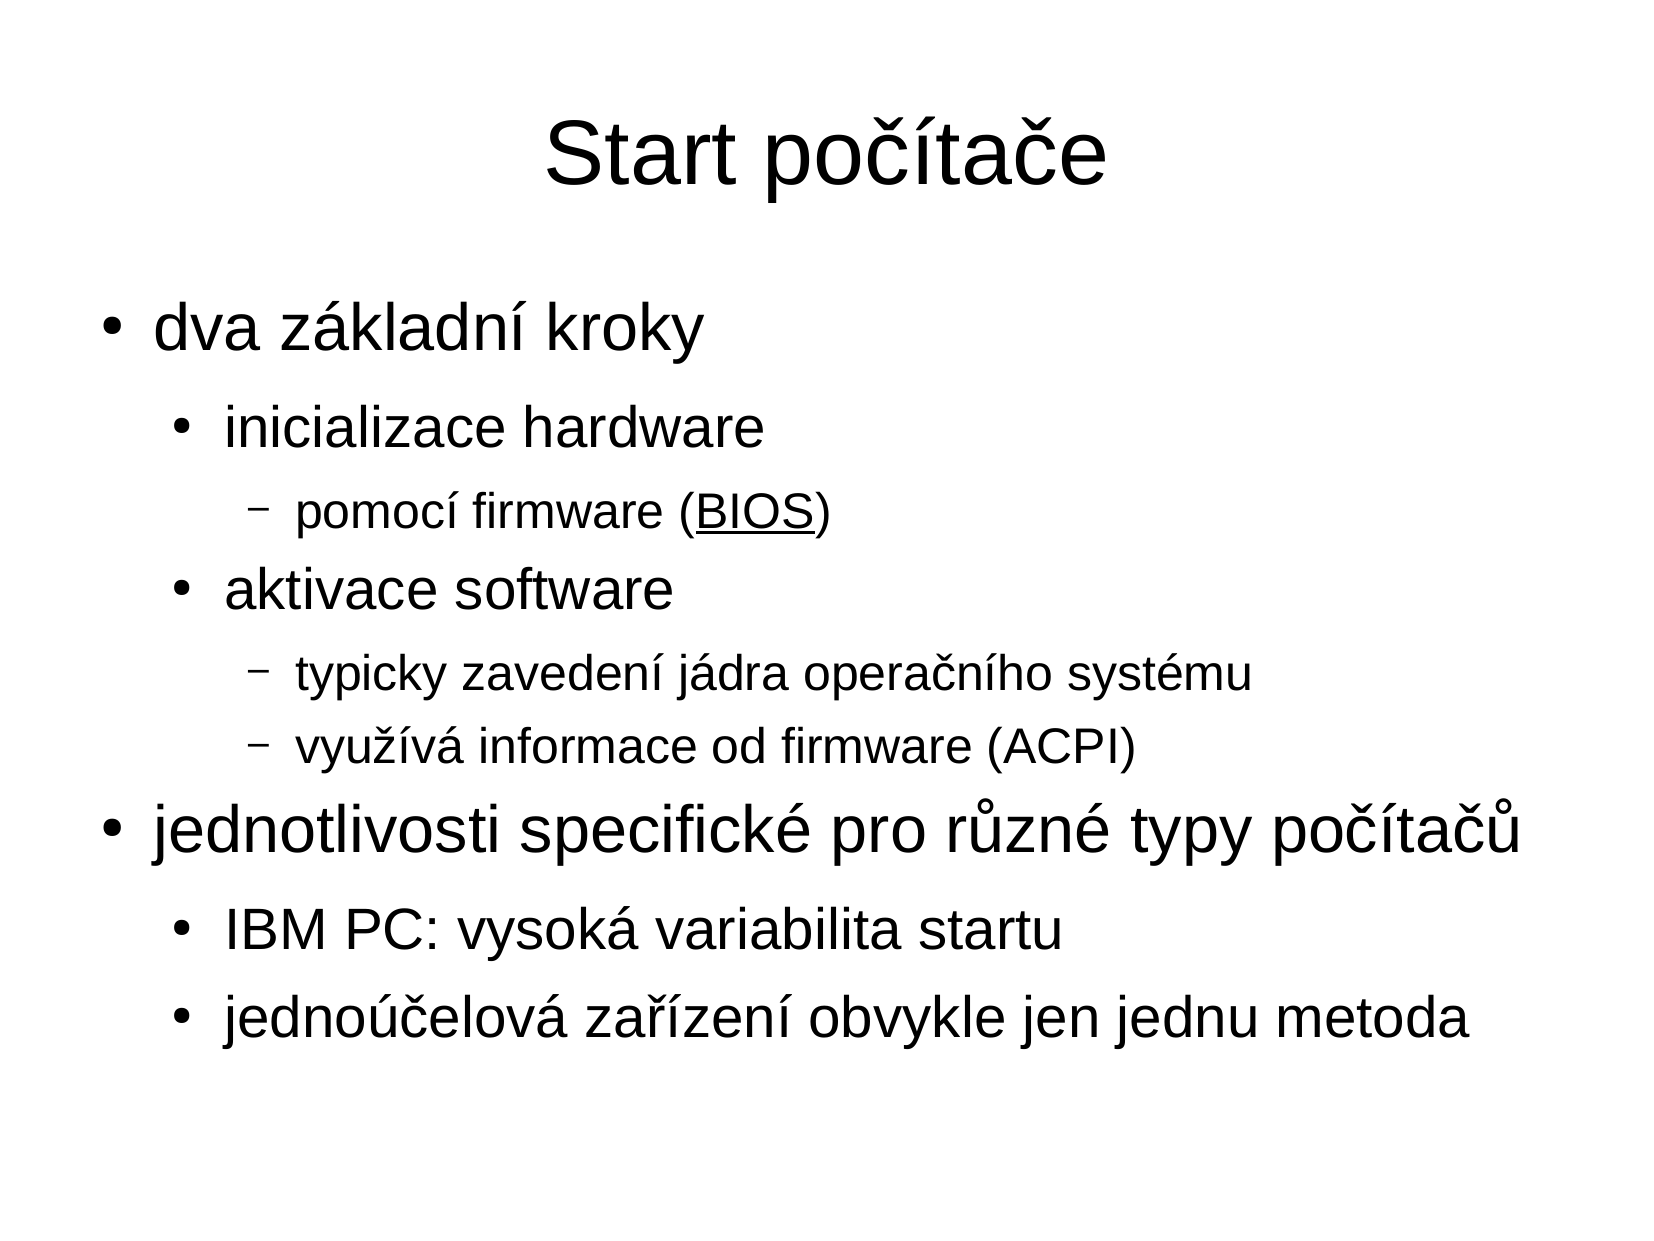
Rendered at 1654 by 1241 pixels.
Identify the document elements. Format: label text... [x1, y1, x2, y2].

title Start počítače [82, 56, 1571, 250]
list dva základní kroky inicializace hardware pomocí firmware (BIOS) aktivace software typicky zavedení jádra operačního systému využívá informace od firmware (ACPI) jednotlivosti specifické pro různé typy počítačů IBM PC: vysoká variabilita startu jednoúčelová zařízení obvykle jen jednu metoda [82, 290, 1571, 1094]
